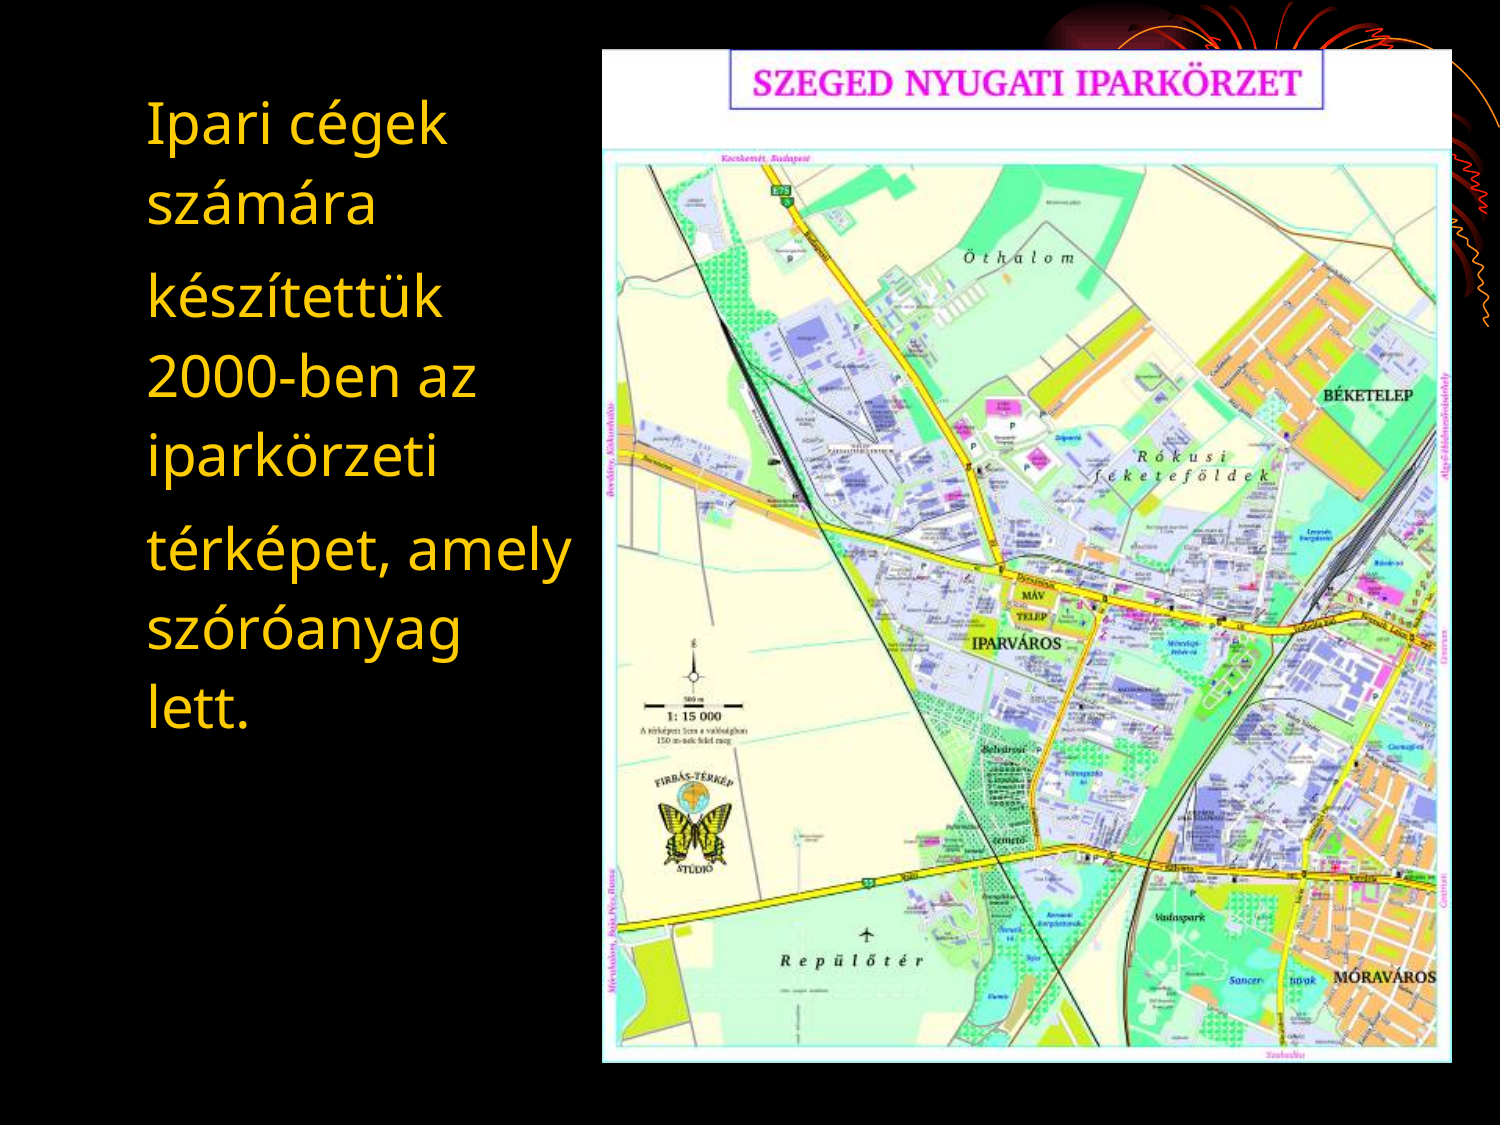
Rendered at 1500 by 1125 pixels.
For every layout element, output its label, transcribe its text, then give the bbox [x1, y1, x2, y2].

list Ipari cégek számára készítettük 2000-ben az iparkörzeti térképet, amely szóróanyag lett. [75, 74, 588, 951]
picture [602, 49, 1452, 1063]
